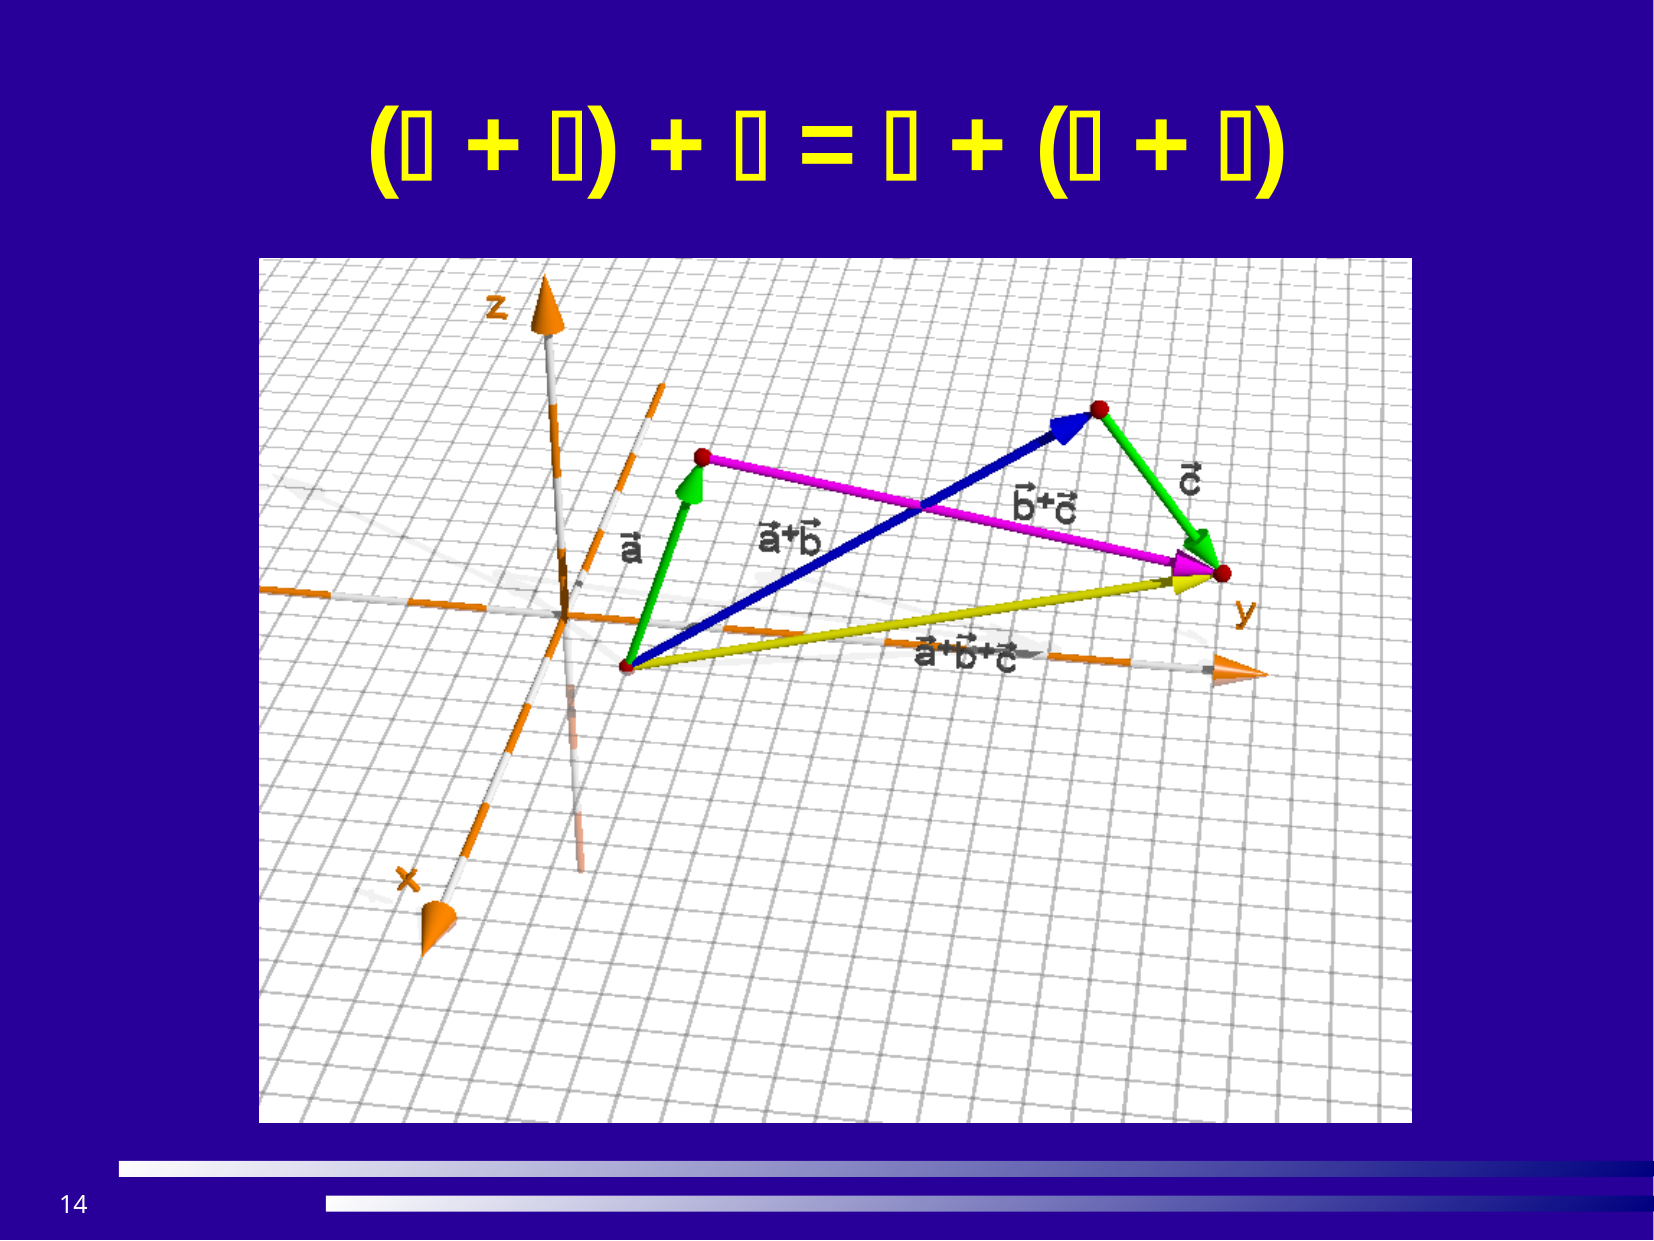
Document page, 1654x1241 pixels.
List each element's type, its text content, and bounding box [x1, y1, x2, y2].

title ( + ) +  =  + ( + ) [121, 59, 1534, 237]
picture [259, 258, 1412, 1123]
